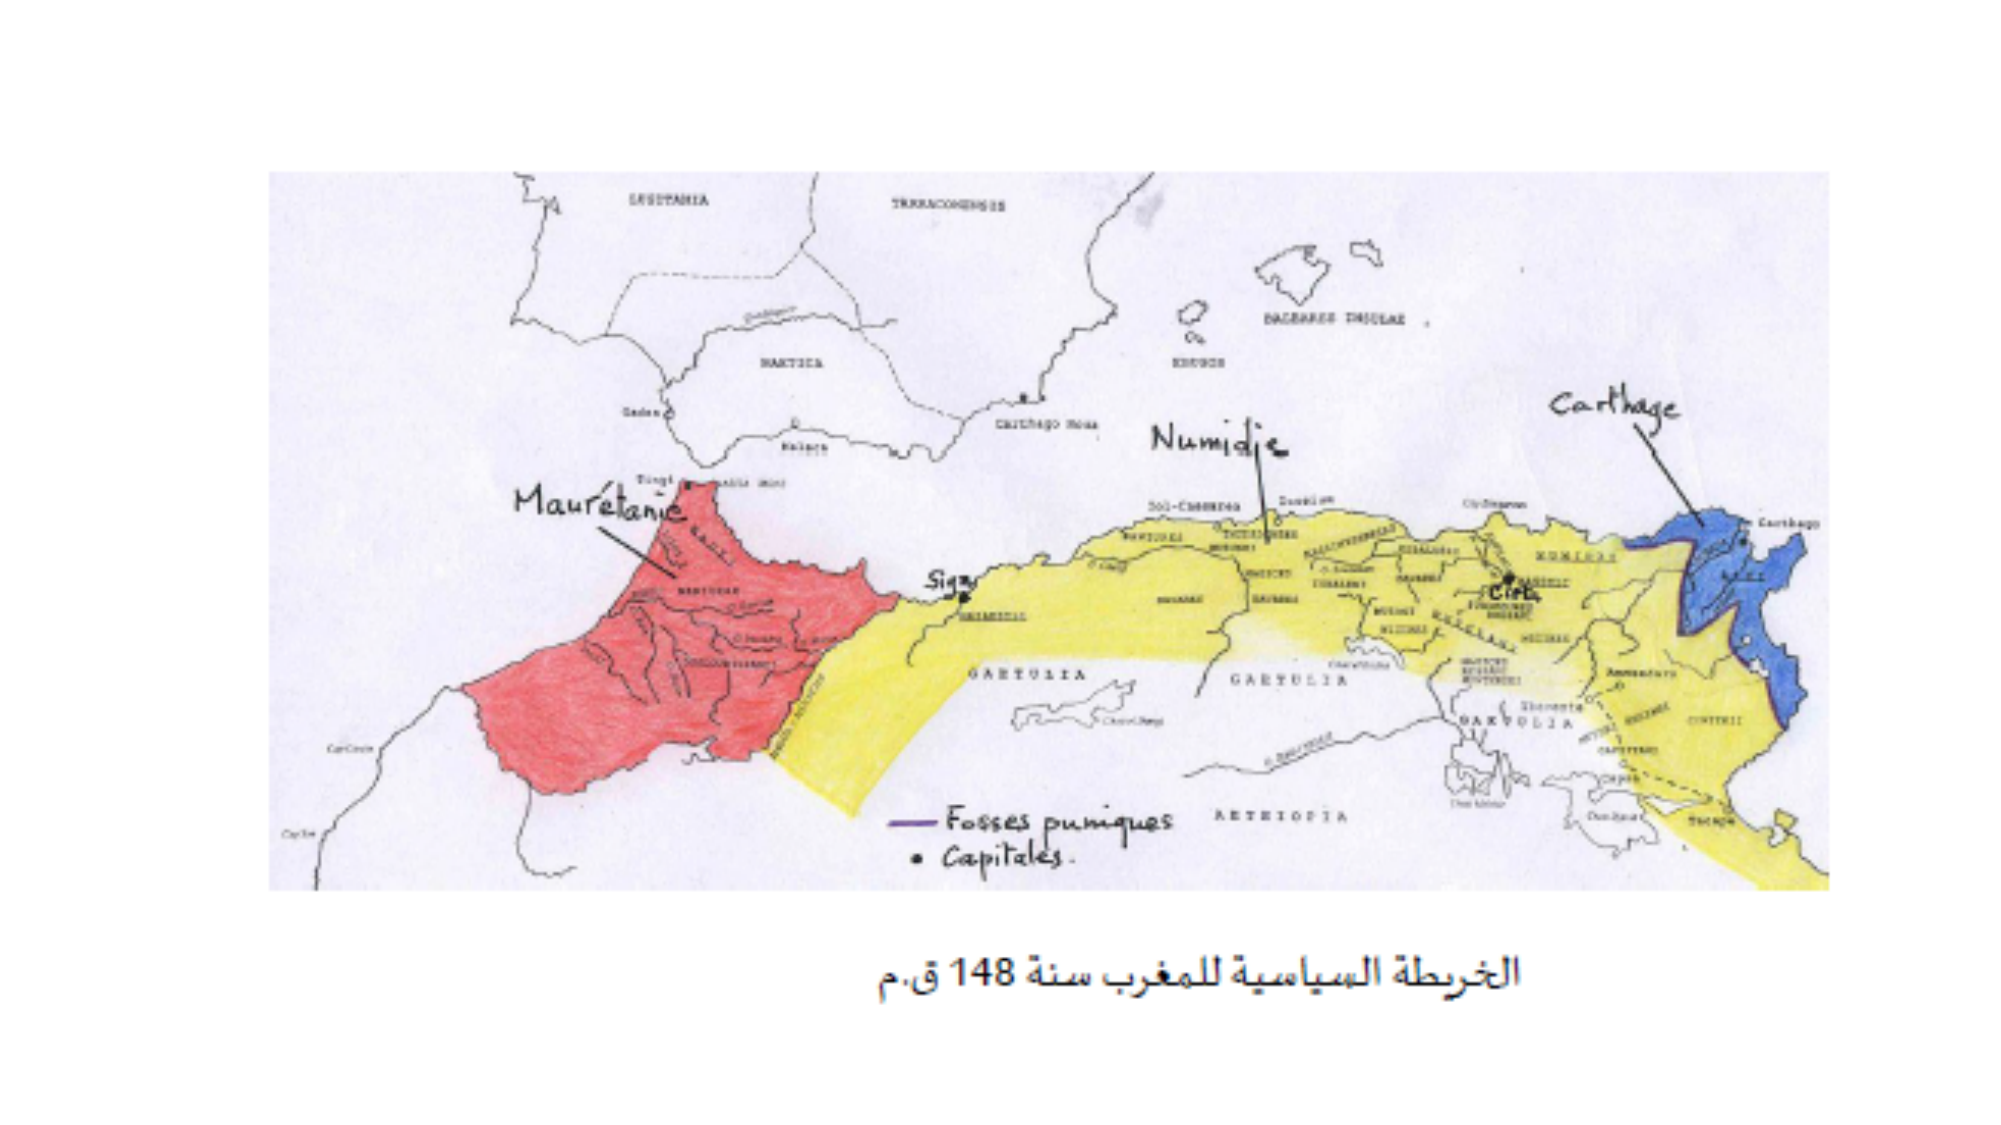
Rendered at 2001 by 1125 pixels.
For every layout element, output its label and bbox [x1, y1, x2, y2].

picture [145, 78, 1876, 1060]
